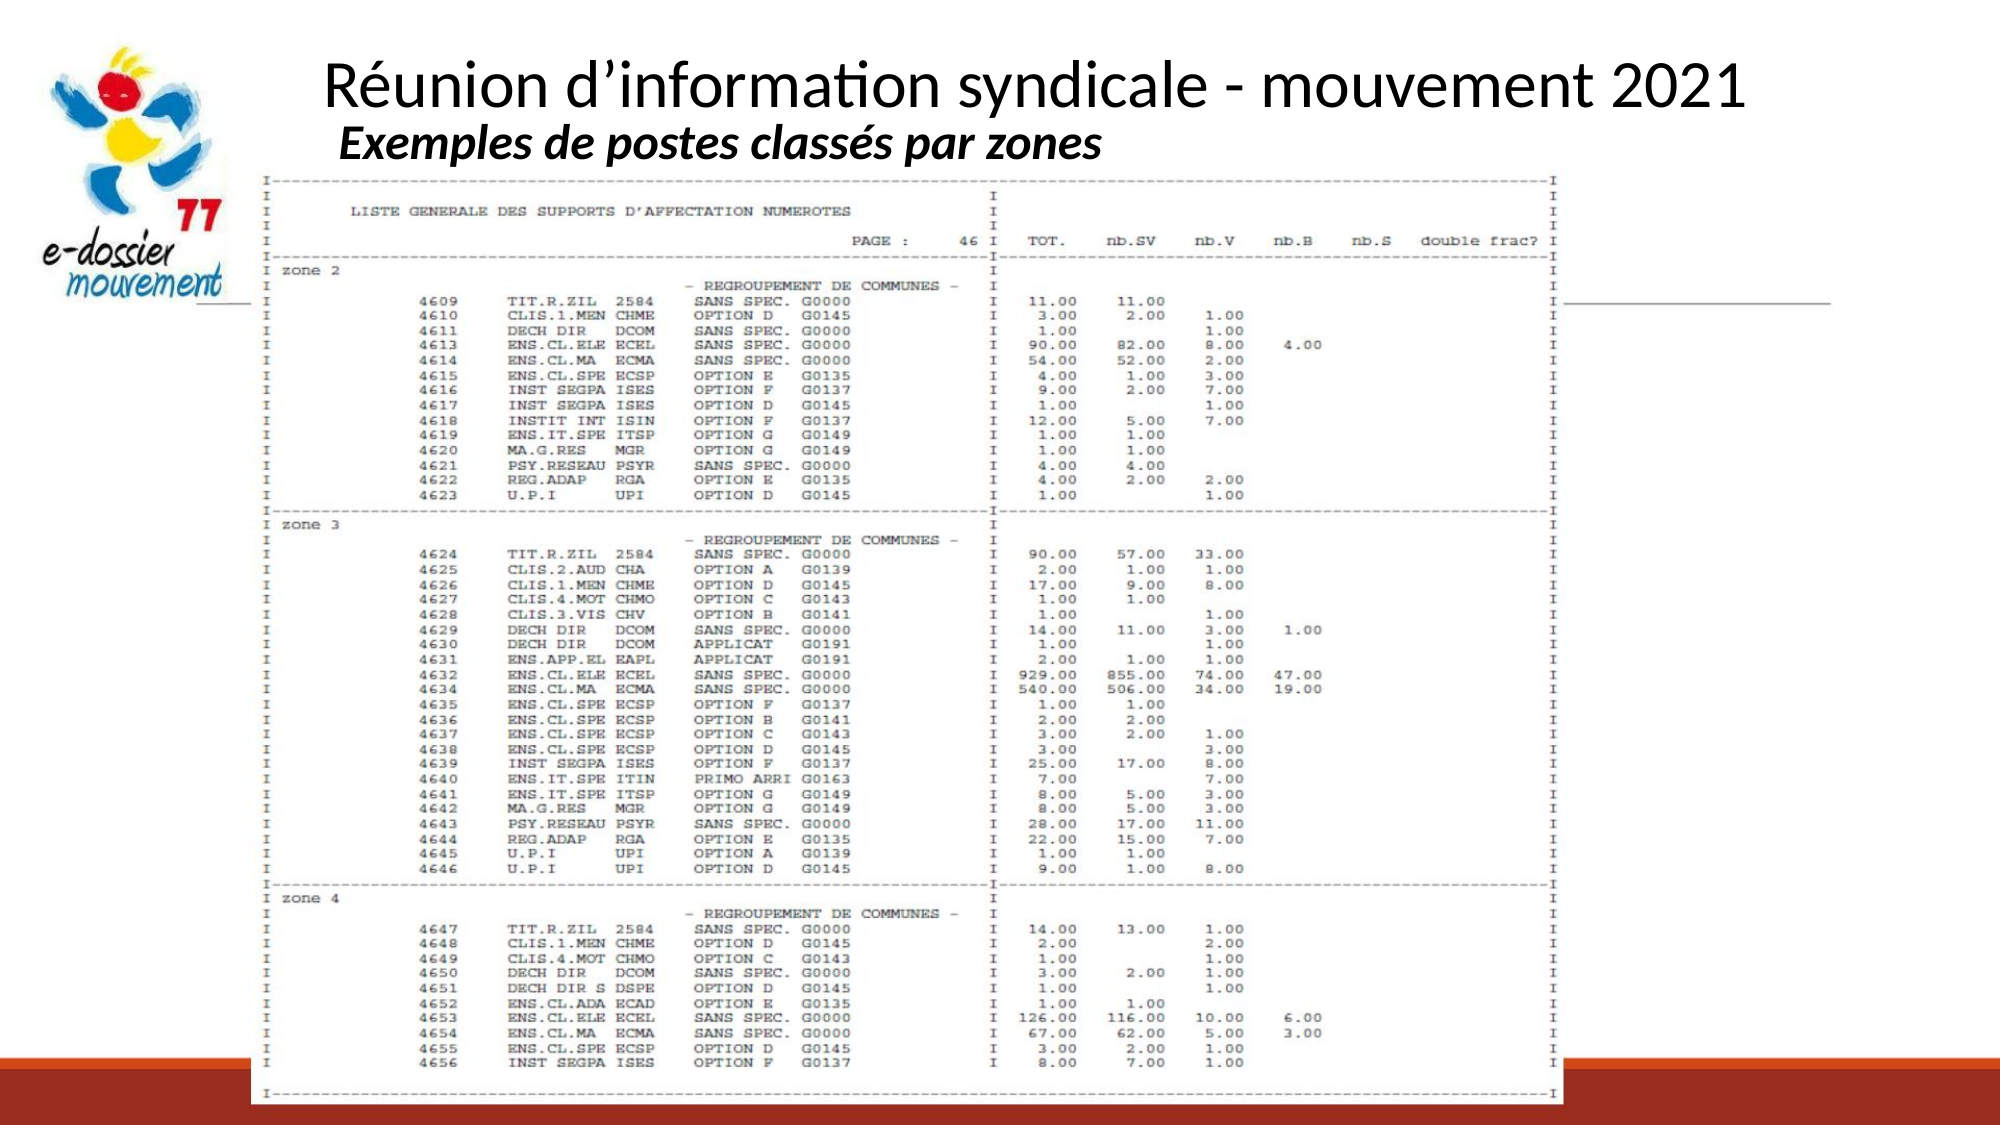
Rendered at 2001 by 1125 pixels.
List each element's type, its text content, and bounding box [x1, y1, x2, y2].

text_box [0, 19, 2000, 1125]
text_box Réunion d’information syndicale - mouvement 2021 [323, 23, 1828, 122]
text_box Exemples de postes classés par zones [323, 101, 1677, 212]
